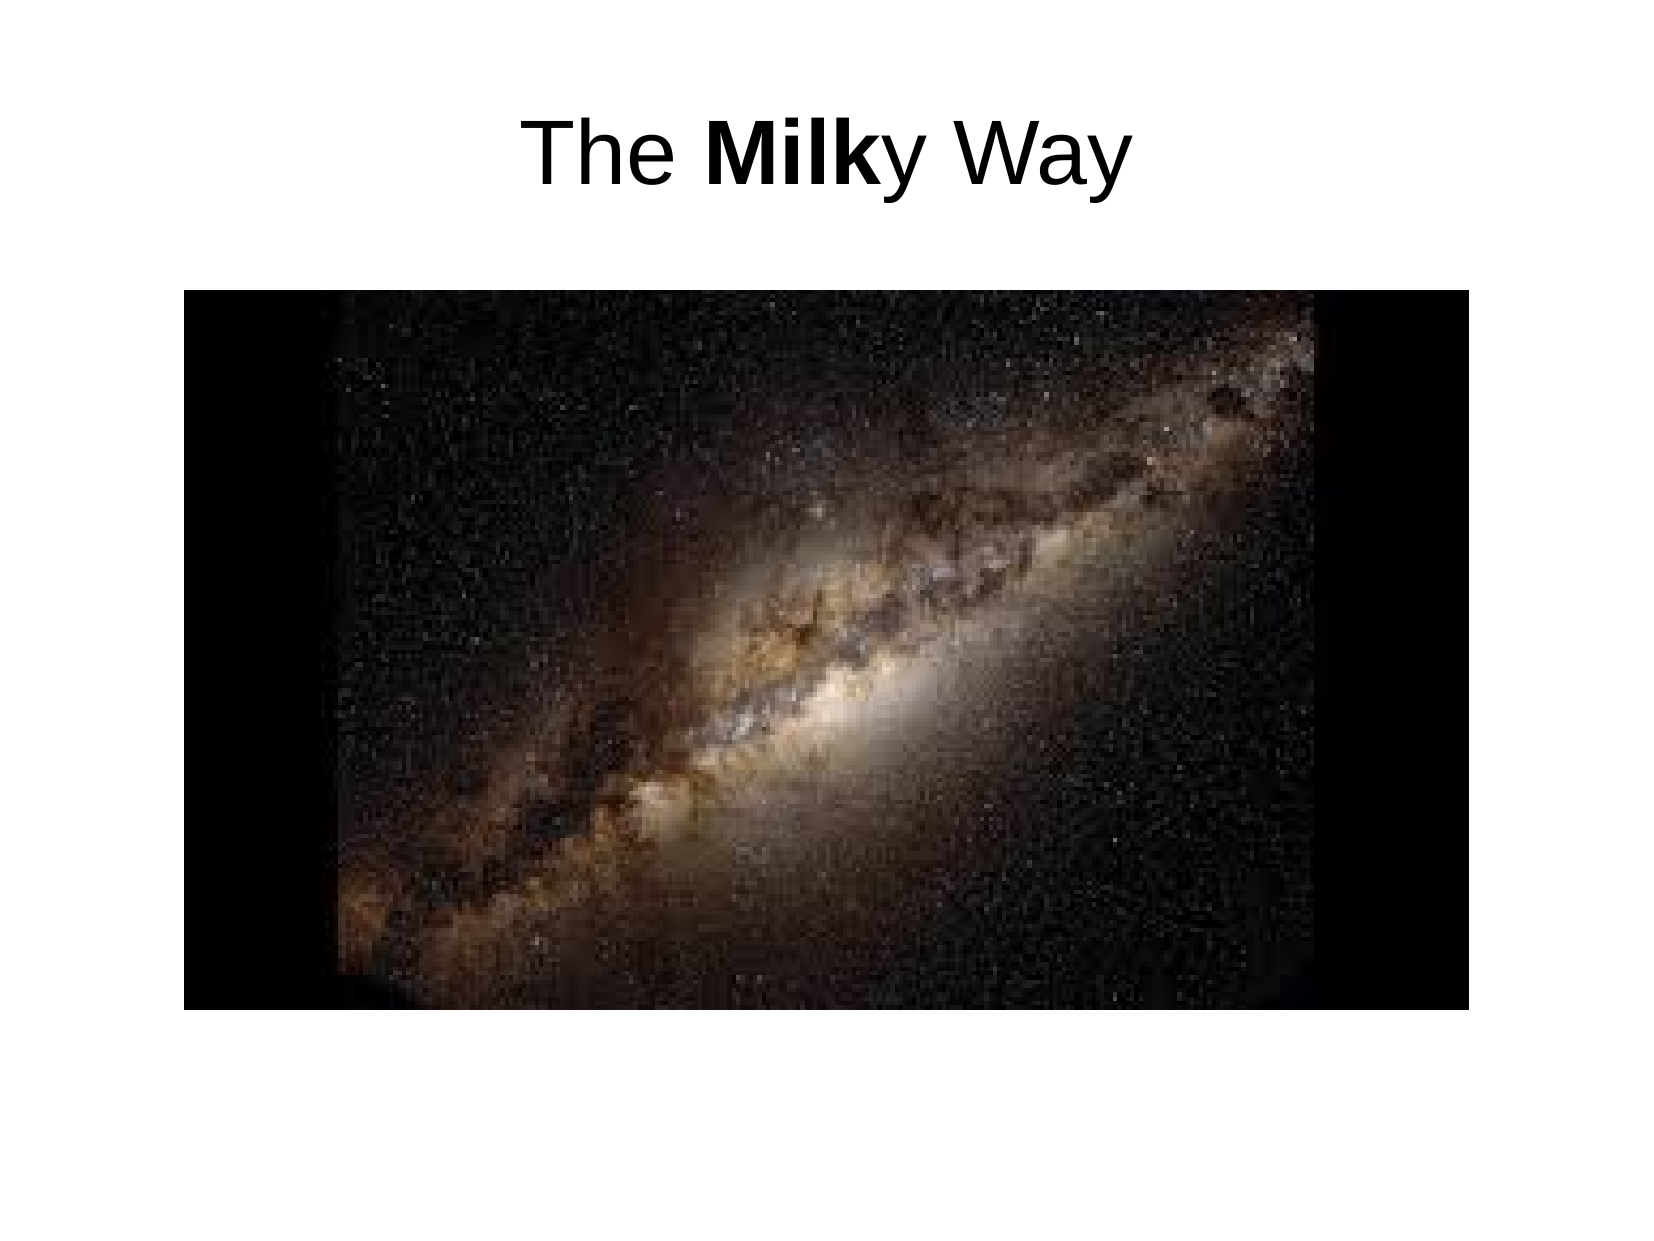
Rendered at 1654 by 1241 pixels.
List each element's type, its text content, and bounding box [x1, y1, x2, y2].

title The Milky Way [82, 49, 1571, 257]
picture [184, 290, 1469, 1010]
